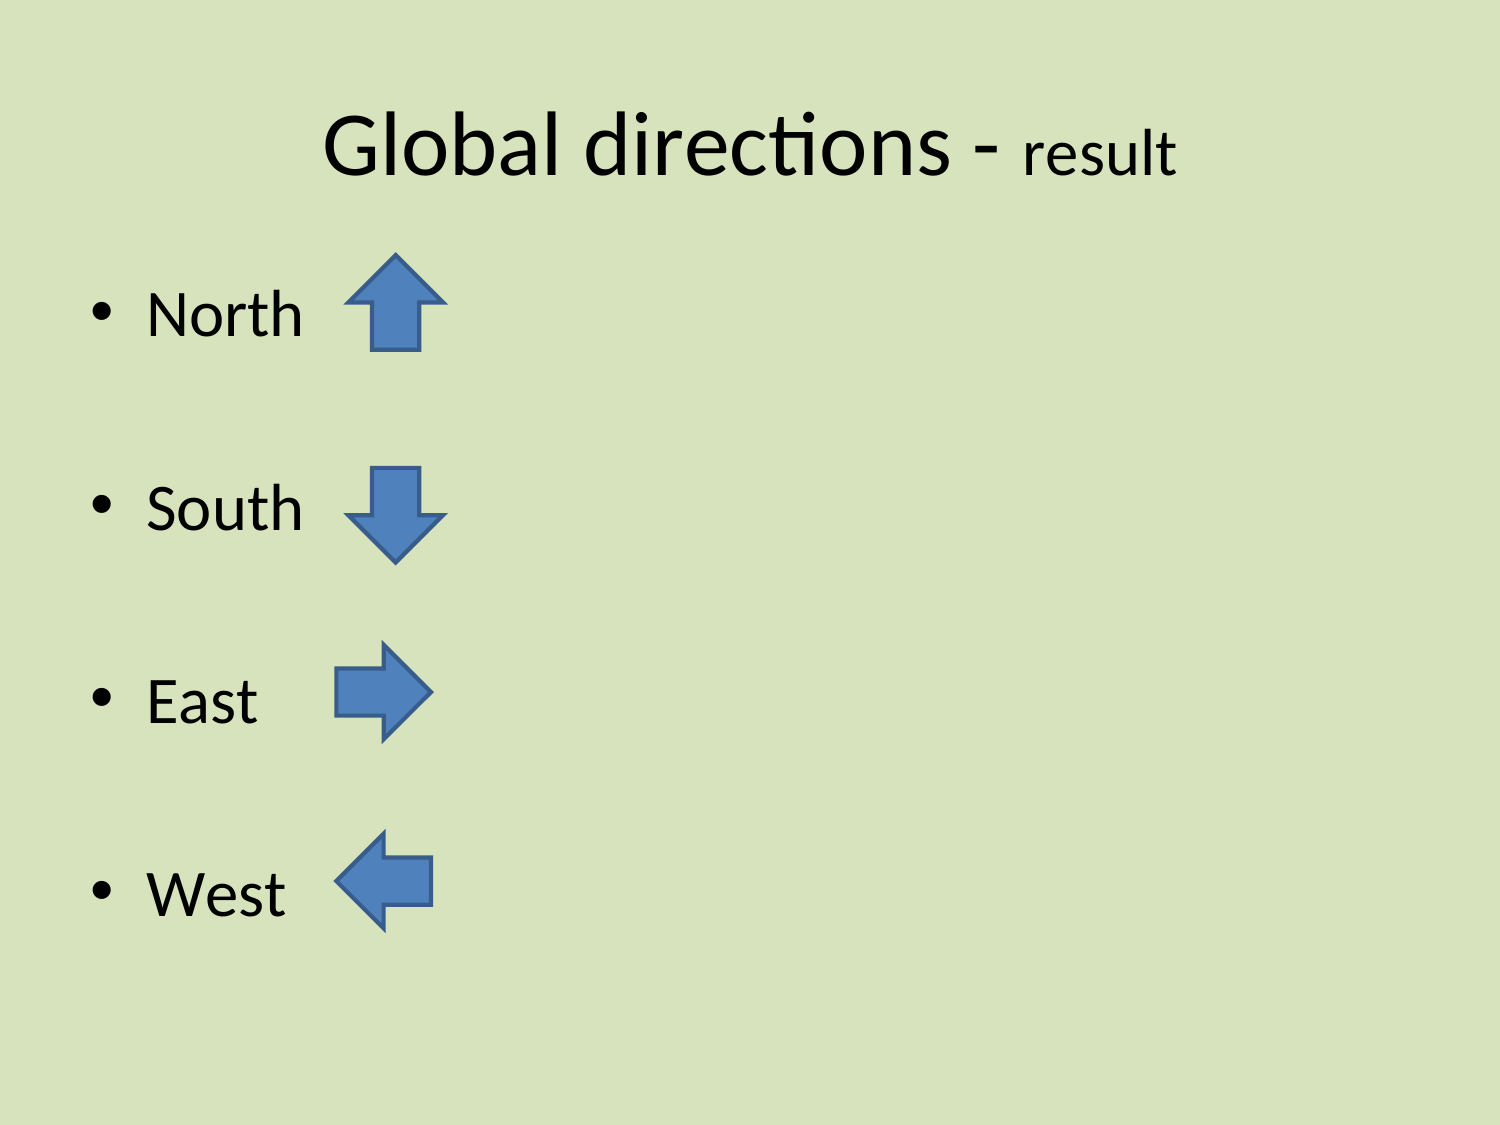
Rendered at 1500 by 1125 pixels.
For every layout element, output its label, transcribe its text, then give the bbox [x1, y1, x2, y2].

title Global directions - result [75, 45, 1426, 233]
list North South East West [75, 262, 1426, 1034]
text_box [348, 255, 443, 350]
text_box [336, 644, 431, 740]
text_box [348, 467, 443, 563]
text_box [336, 833, 431, 929]
